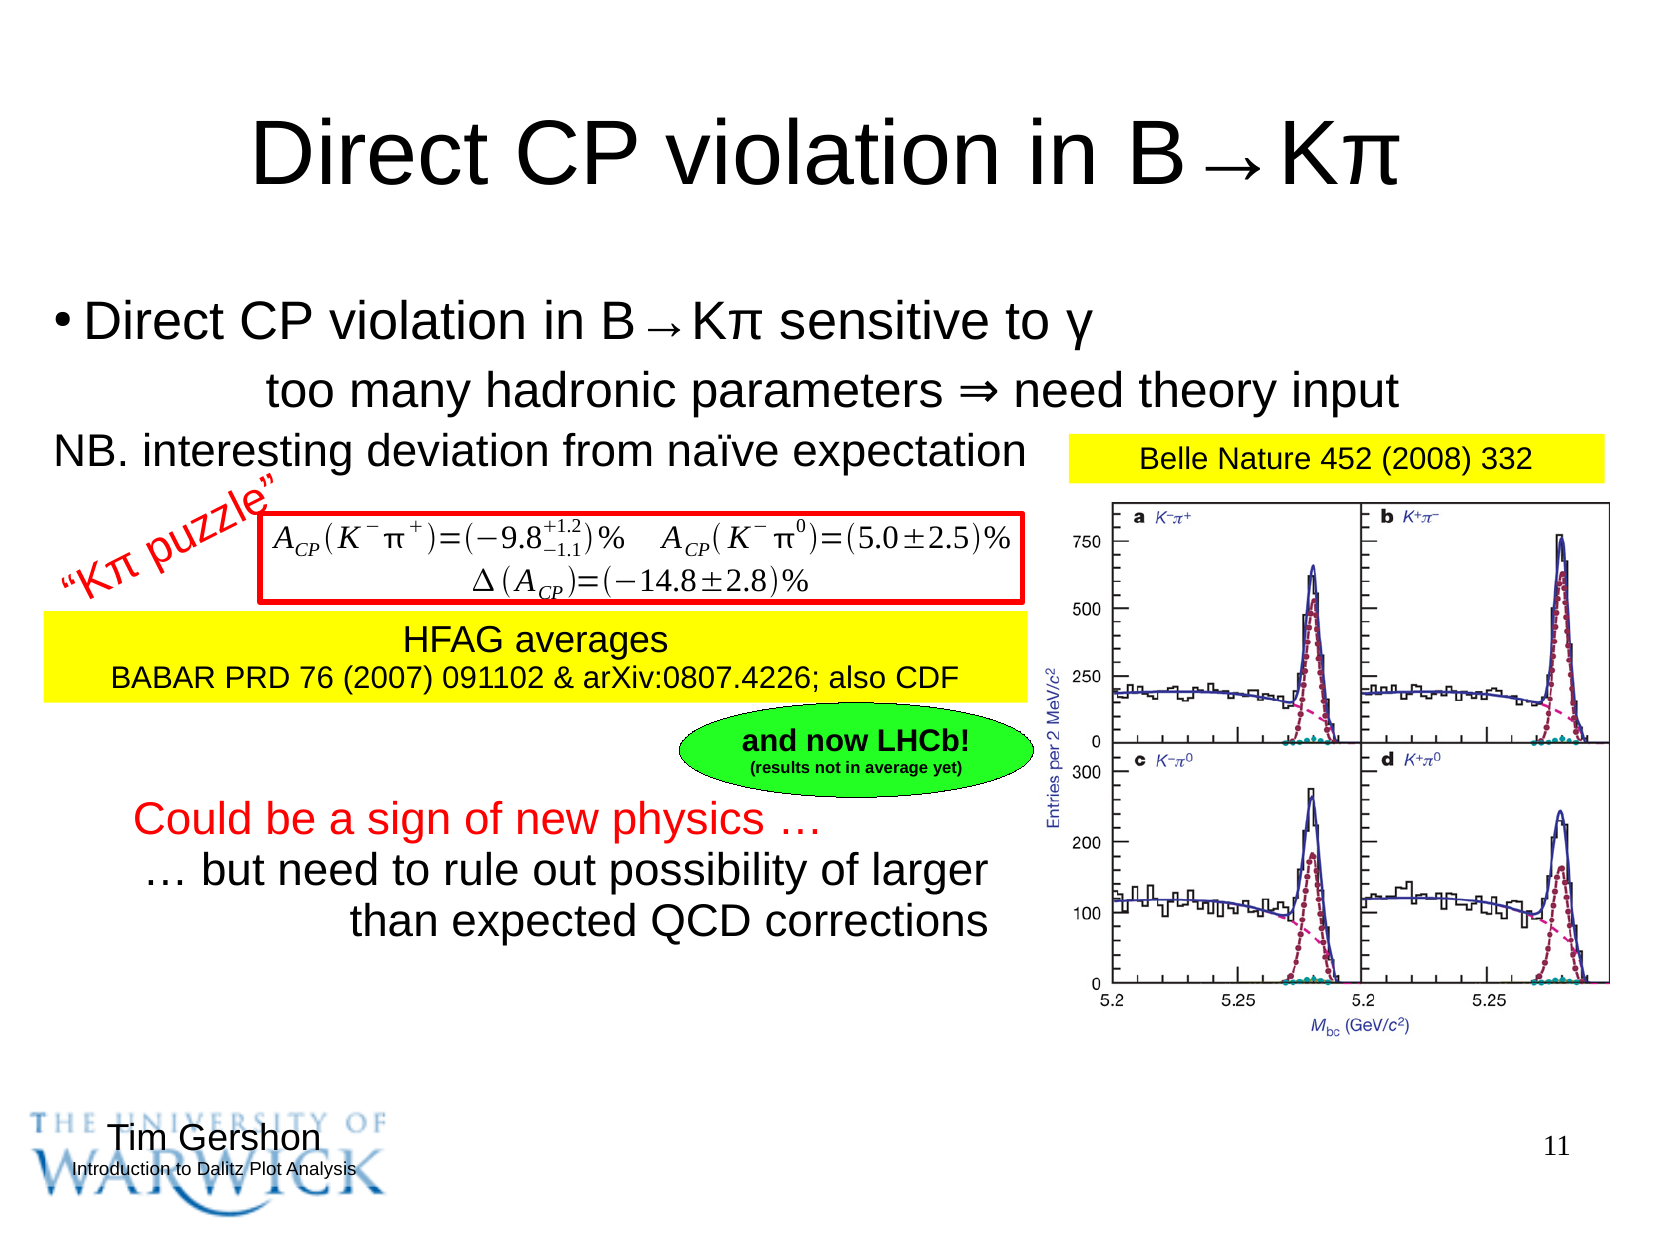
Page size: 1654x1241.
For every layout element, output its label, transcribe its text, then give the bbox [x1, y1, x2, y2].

text_box and now LHCb! (results not in average yet) [679, 702, 1034, 798]
title Direct CP violation in B→Kπ [82, 56, 1571, 250]
text_box Could be a sign of new physics … … but need to rule out possibility of larger than expected QCD corrections [118, 785, 1004, 955]
text_box Tim Gershon Introduction to Dalitz Plot Analysis [45, 1108, 383, 1187]
list Direct CP violation in B→Kπ sensitive to γ too many hadronic parameters ⇒ need theory input NB. interesting deviation from naïve expectation [53, 290, 1613, 1094]
picture [19, 1106, 406, 1232]
text_box “Kπ puzzle” [0, 430, 346, 651]
